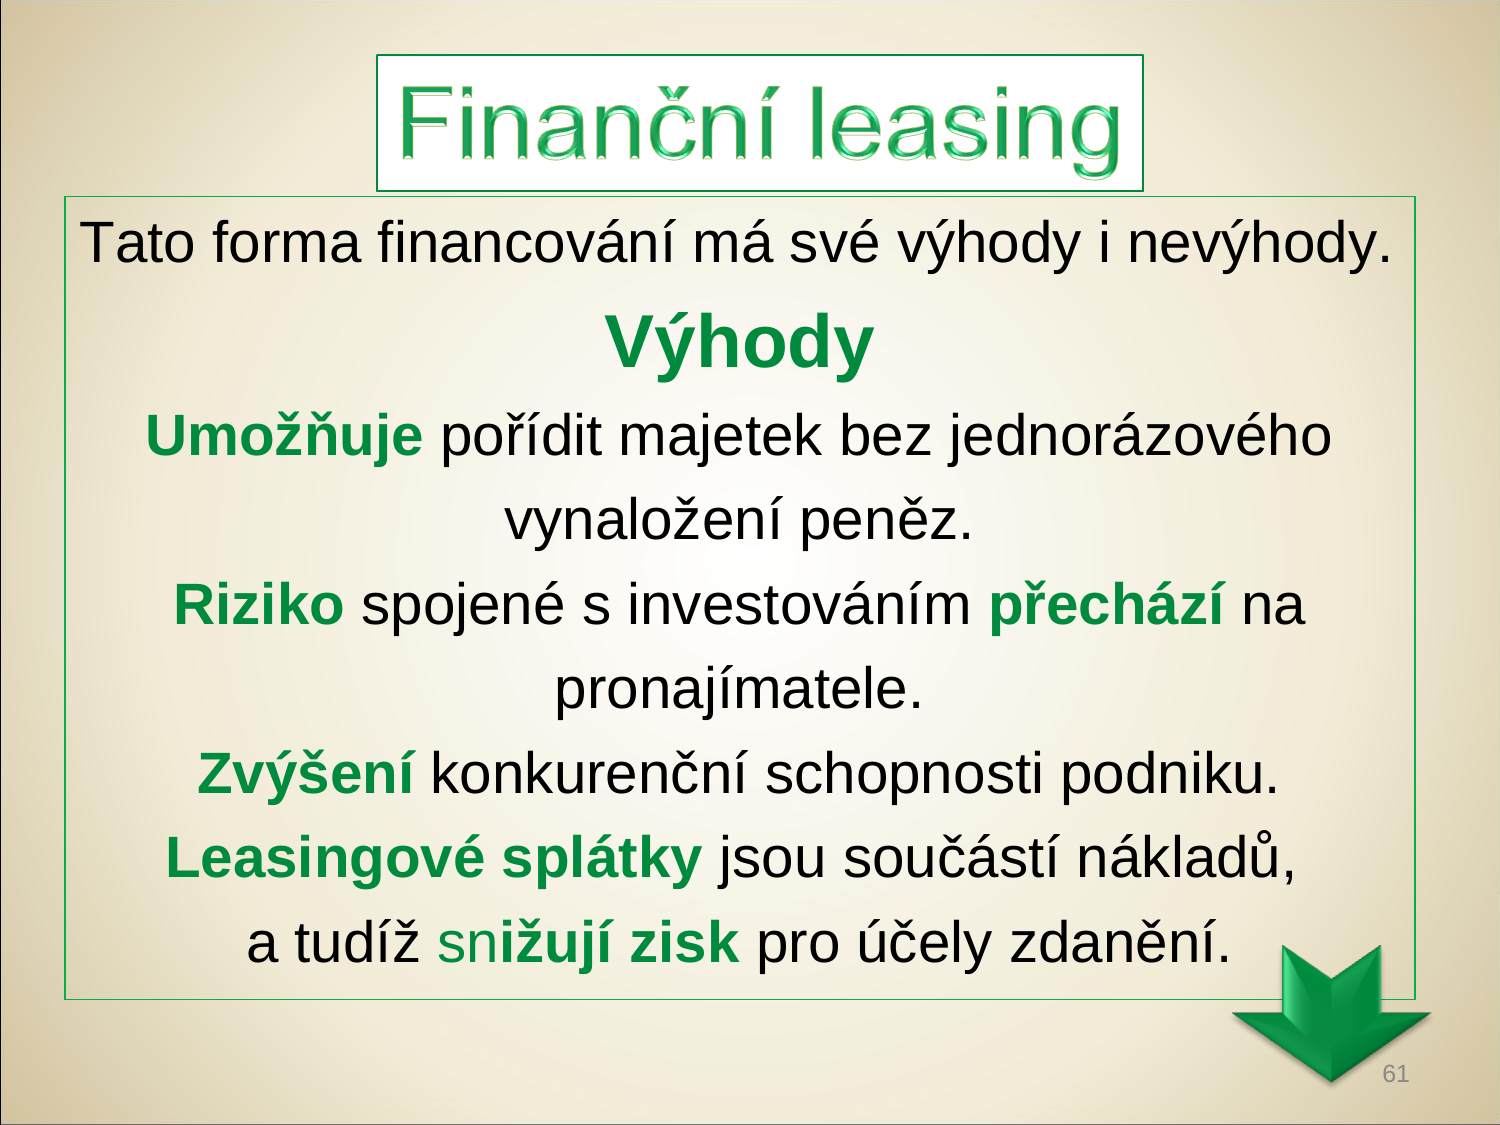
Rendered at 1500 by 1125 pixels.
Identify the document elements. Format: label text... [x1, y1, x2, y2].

picture [0, 0, 1500, 1125]
text_box <číslo> [1074, 1042, 1426, 1103]
list Tato forma financování má své výhody i nevýhody. Výhody Umožňuje pořídit majetek bez jednorázového vynaložení peněz. Riziko spojené s investováním přechází na pronajímatele. Zvýšení konkurenční schopnosti podniku. Leasingové splátky jsou součástí nákladů, a tudíž snižují zisk pro účely zdanění. [64, 196, 1415, 1000]
